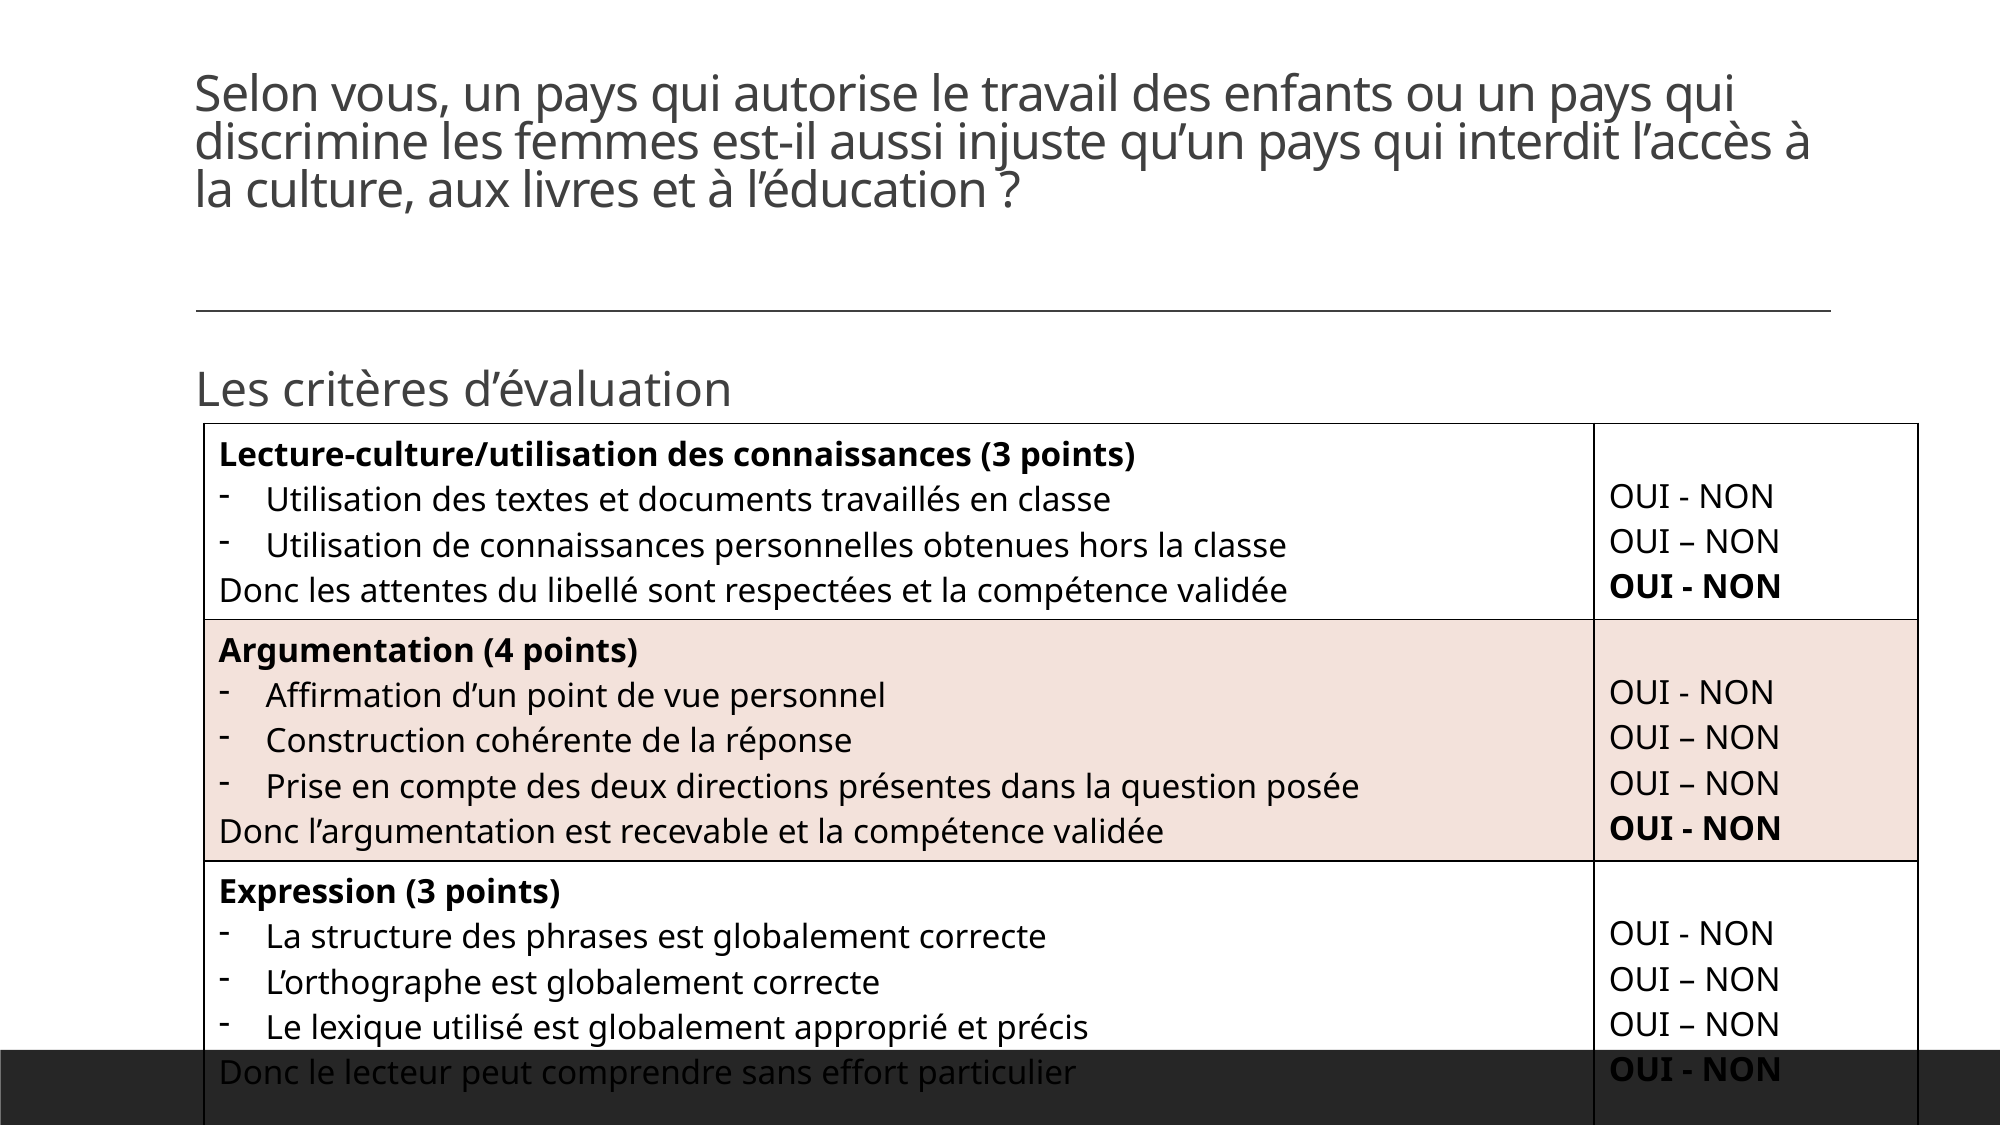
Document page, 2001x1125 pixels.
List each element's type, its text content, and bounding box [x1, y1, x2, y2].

table_header Lecture-culture/utilisation des connaissances (3 points) Utilisation des textes et documents travaillés en classe Utilisation de connaissances personnelles obtenues hors la classe Donc les attentes du libellé sont respectées et la compétence validée [205, 424, 1593, 619]
text_box Selon vous, un pays qui autorise le travail des enfants ou un pays qui discrimine les femmes est-il aussi injuste qu’un pays qui interdit l’accès à la culture, aux livres et à l’éducation ? [179, 46, 1830, 285]
table_cell OUI - NON OUI – NON OUI – NON OUI - NON [1595, 620, 1917, 860]
table_cell OUI - NON OUI – NON OUI – NON OUI - NON [1595, 862, 1917, 1125]
table_cell Expression (3 points) La structure des phrases est globalement correcte L’orthographe est globalement correcte Le lexique utilisé est globalement approprié et précis Donc le lecteur peut comprendre sans effort particulier [205, 862, 1593, 1125]
table_header OUI - NON OUI – NON OUI - NON [1595, 424, 1917, 619]
text_box Les critères d’évaluation [179, 345, 1830, 963]
table_cell Argumentation (4 points) Affirmation d’un point de vue personnel Construction cohérente de la réponse Prise en compte des deux directions présentes dans la question posée Donc l’argumentation est recevable et la compétence validée [205, 620, 1593, 860]
